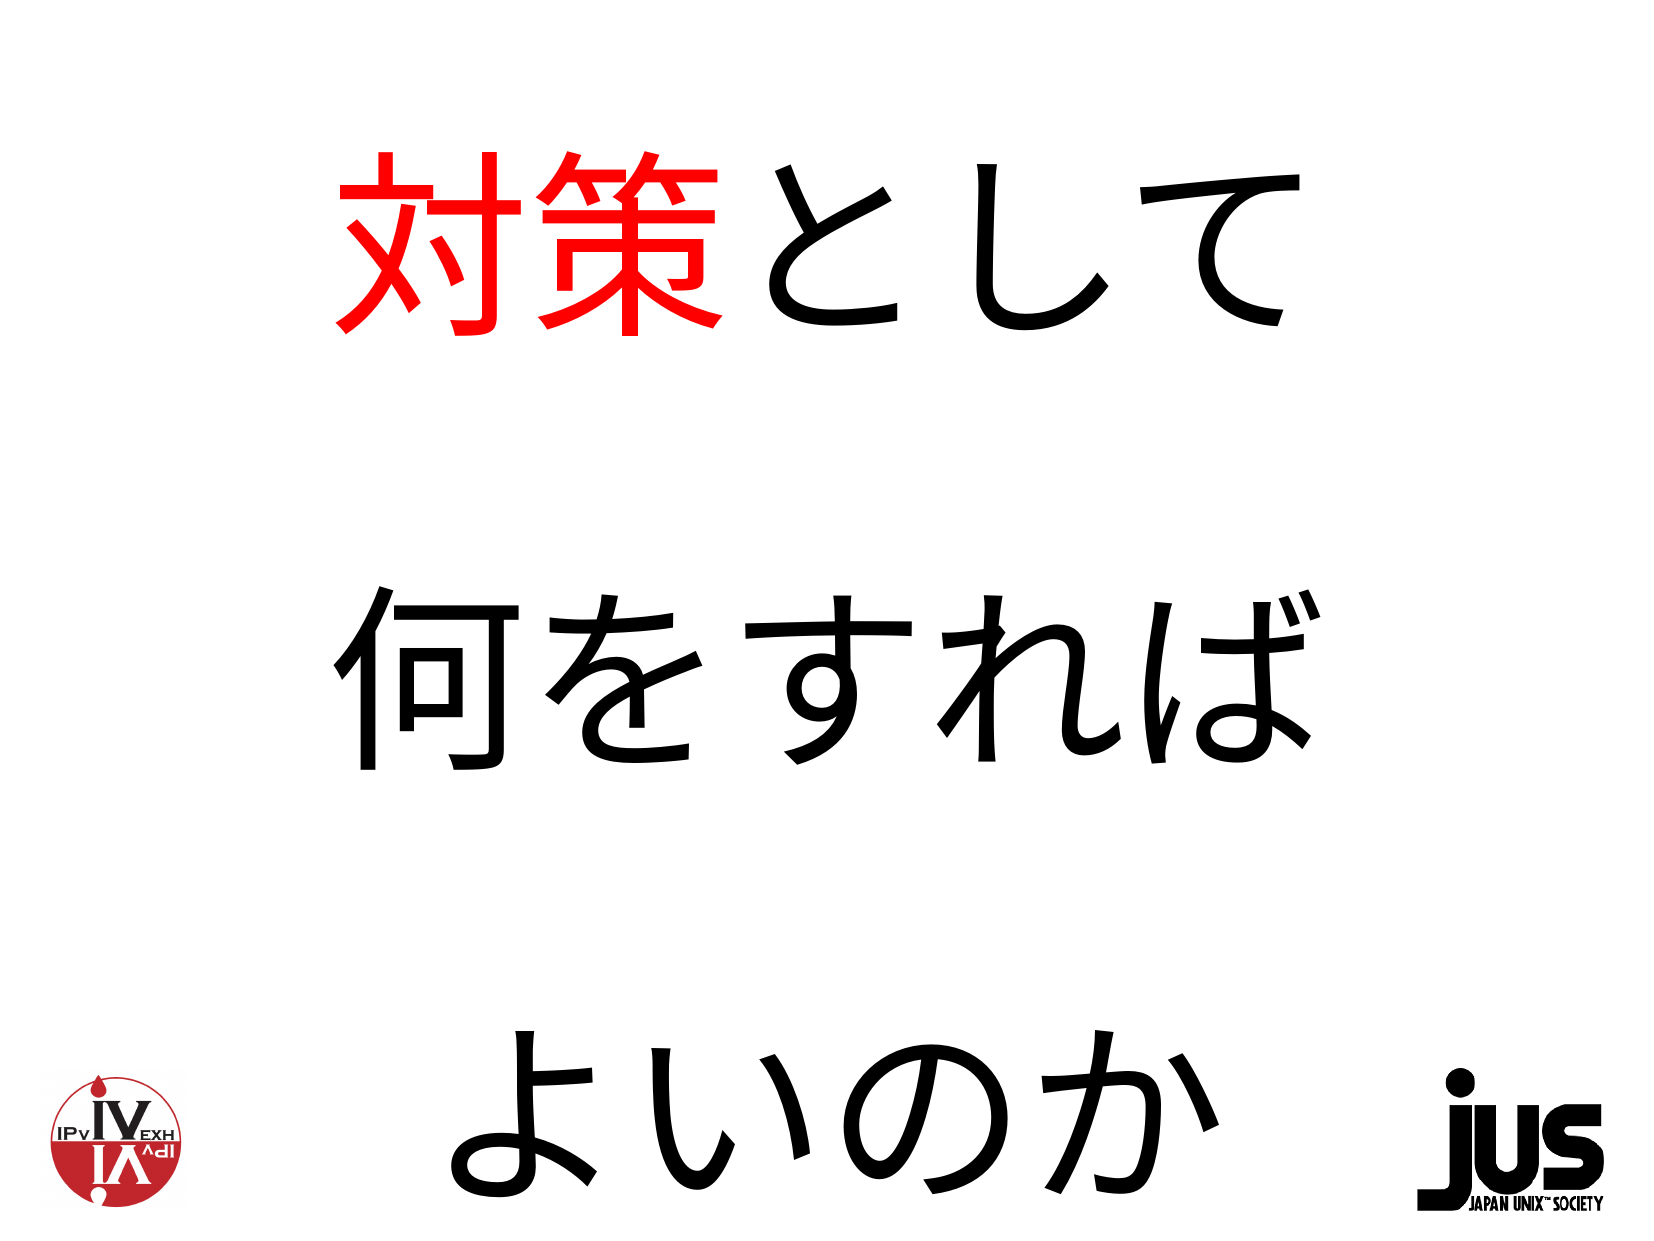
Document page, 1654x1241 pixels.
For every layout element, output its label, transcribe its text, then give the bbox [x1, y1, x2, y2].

picture [1417, 1068, 1604, 1211]
subtitle 対策として 何をすれば よいのか [82, 88, 1571, 1102]
picture [41, 1068, 190, 1210]
